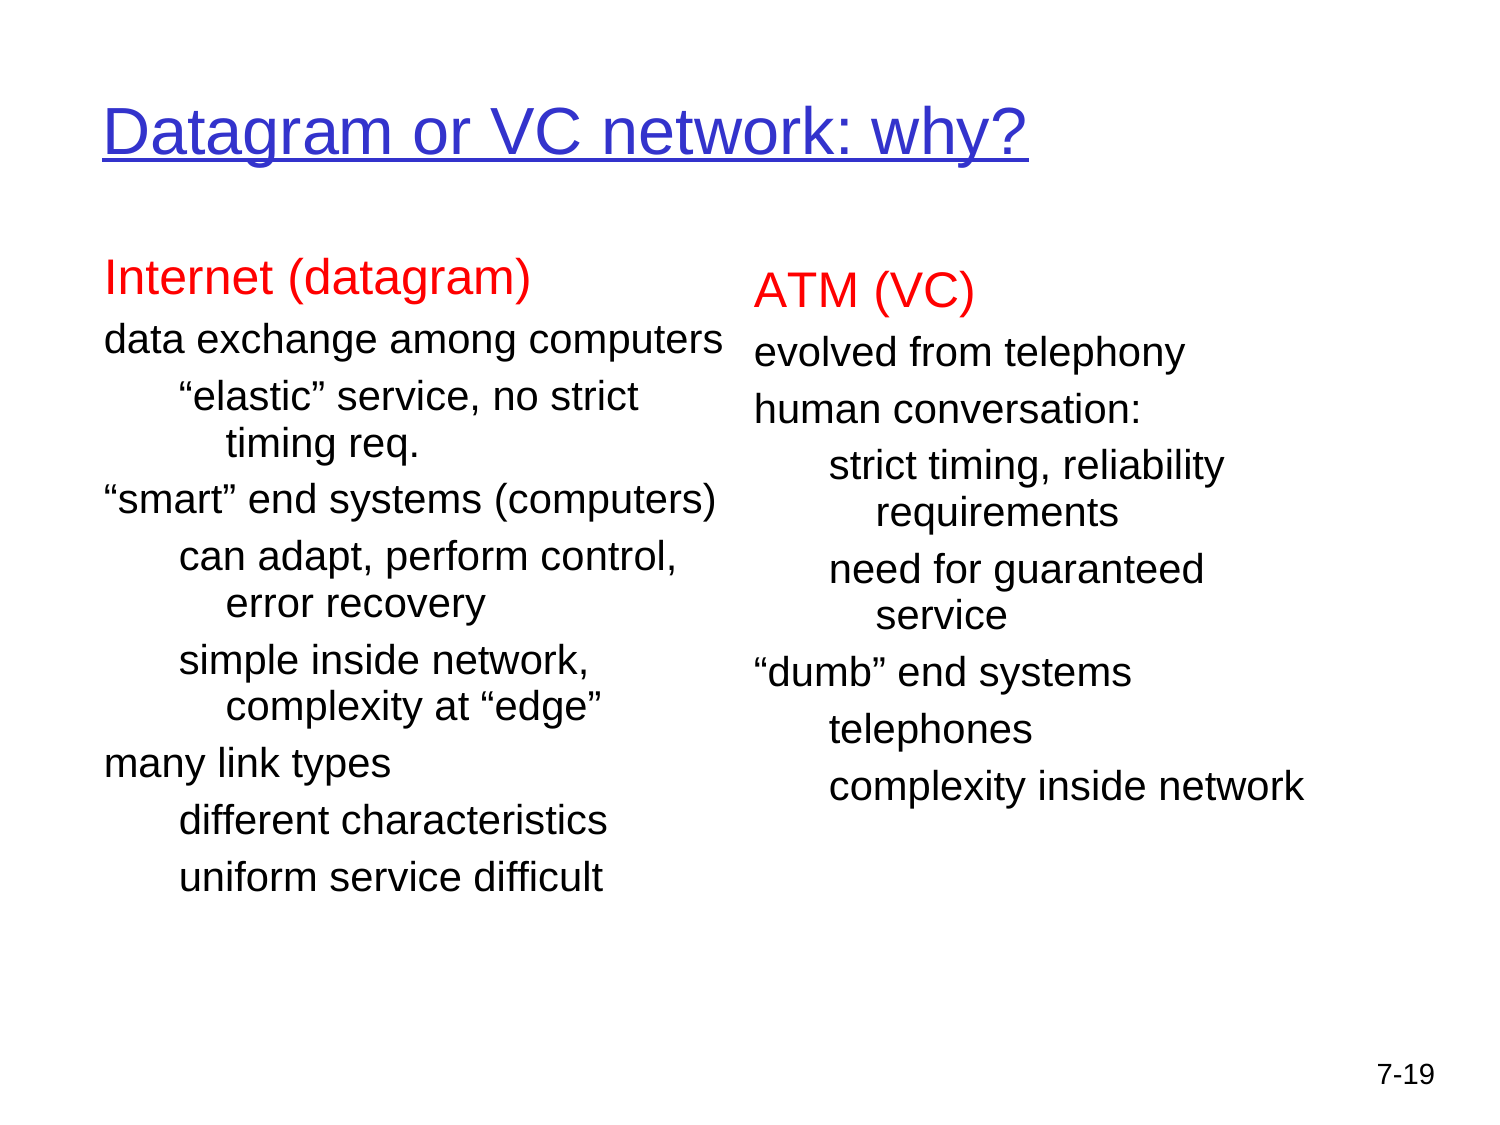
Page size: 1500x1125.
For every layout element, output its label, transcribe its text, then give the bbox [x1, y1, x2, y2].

title Datagram or VC network: why? [87, 37, 1454, 225]
list Internet (datagram) data exchange among computers “elastic” service, no strict timing req. “smart” end systems (computers) can adapt, perform control, error recovery simple inside network, complexity at “edge” many link types different characteristics uniform service difficult [89, 242, 751, 1005]
list ATM (VC) evolved from telephony human conversation: strict timing, reliability requirements need for guaranteed service “dumb” end systems telephones complexity inside network [739, 254, 1364, 1018]
